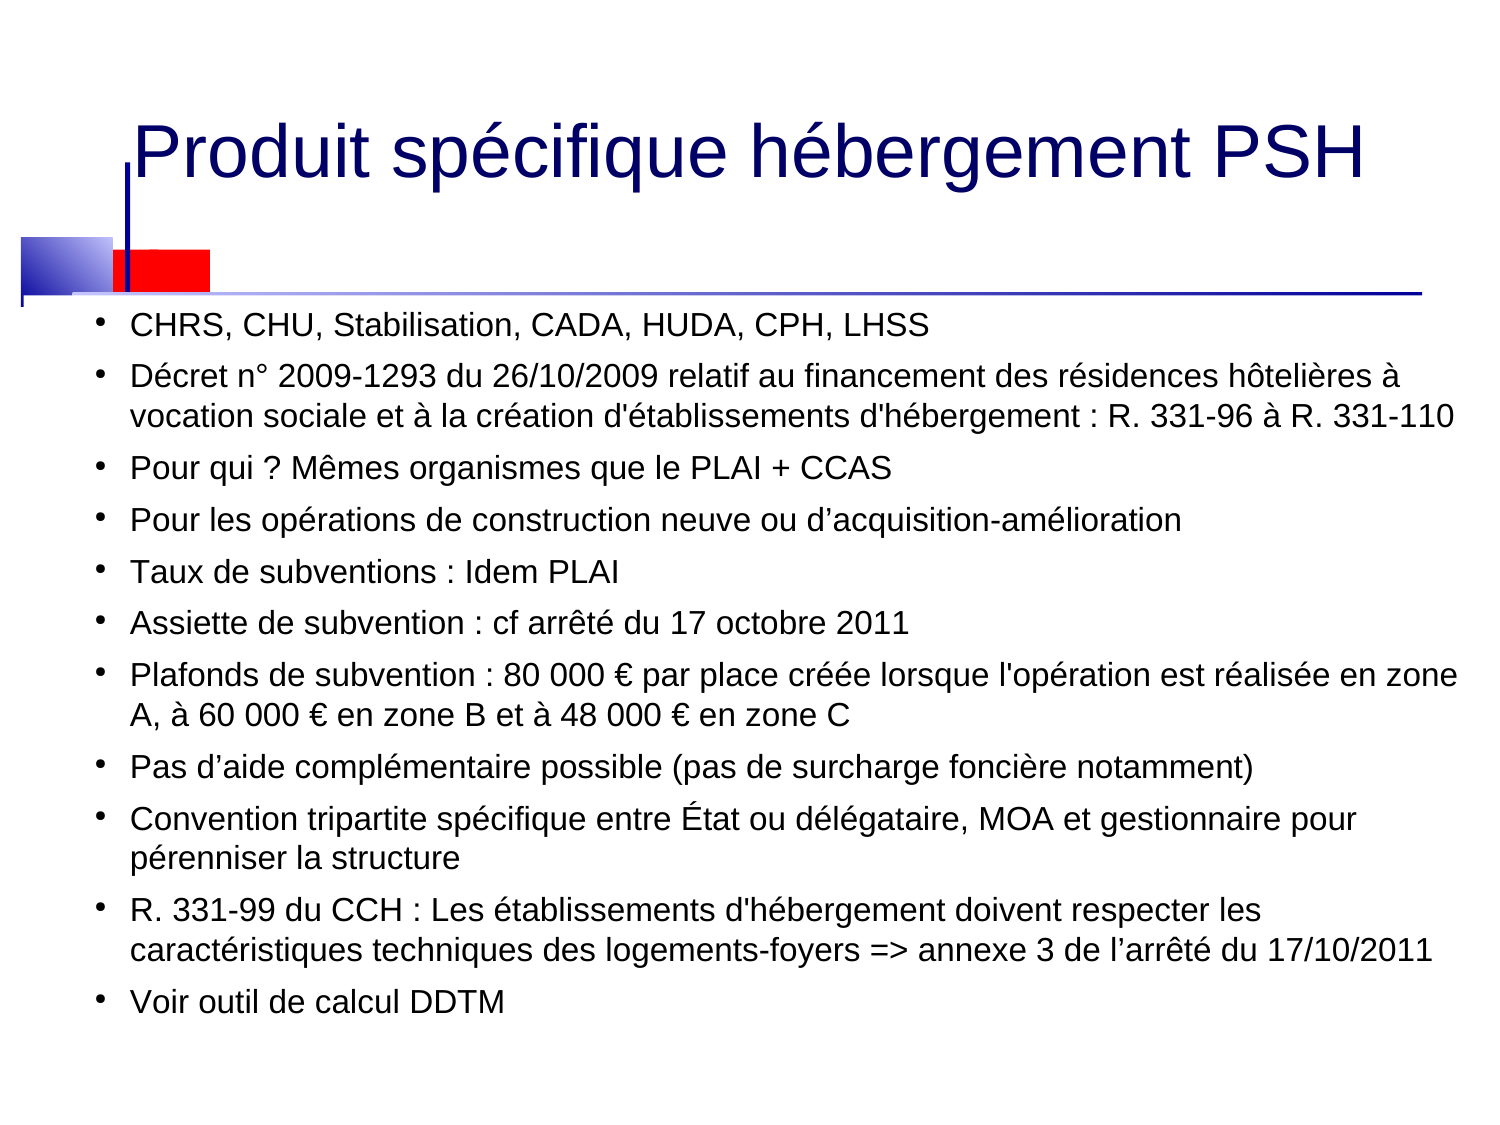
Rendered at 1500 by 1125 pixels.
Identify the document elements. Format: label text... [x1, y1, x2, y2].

title Produit spécifique hébergement PSH [118, 29, 1497, 265]
list CHRS, CHU, Stabilisation, CADA, HUDA, CPH, LHSS Décret n° 2009-1293 du 26/10/2009 relatif au financement des résidences hôtelières à vocation sociale et à la création d'établissements d'hébergement : R. 331-96 à R. 331-110 Pour qui ? Mêmes organismes que le PLAI + CCAS Pour les opérations de construction neuve ou d’acquisition-amélioration Taux de subventions : Idem PLAI Assiette de subvention : cf arrêté du 17 octobre 2011 Plafonds de subvention : 80 000 € par place créée lorsque l'opération est réalisée en zone A, à 60 000 € en zone B et à 48 000 € en zone C Pas d’aide complémentaire possible (pas de surcharge foncière notamment) Convention tripartite spécifique entre État ou délégataire, MOA et gestionnaire pour pérenniser la structure R. 331-99 du CCH : Les établissements d'hébergement doivent respecter les caractéristiques techniques des logements-foyers => annexe 3 de l’arrêté du 17/10/2011 Voir outil de calcul DDTM [23, 295, 1489, 1125]
